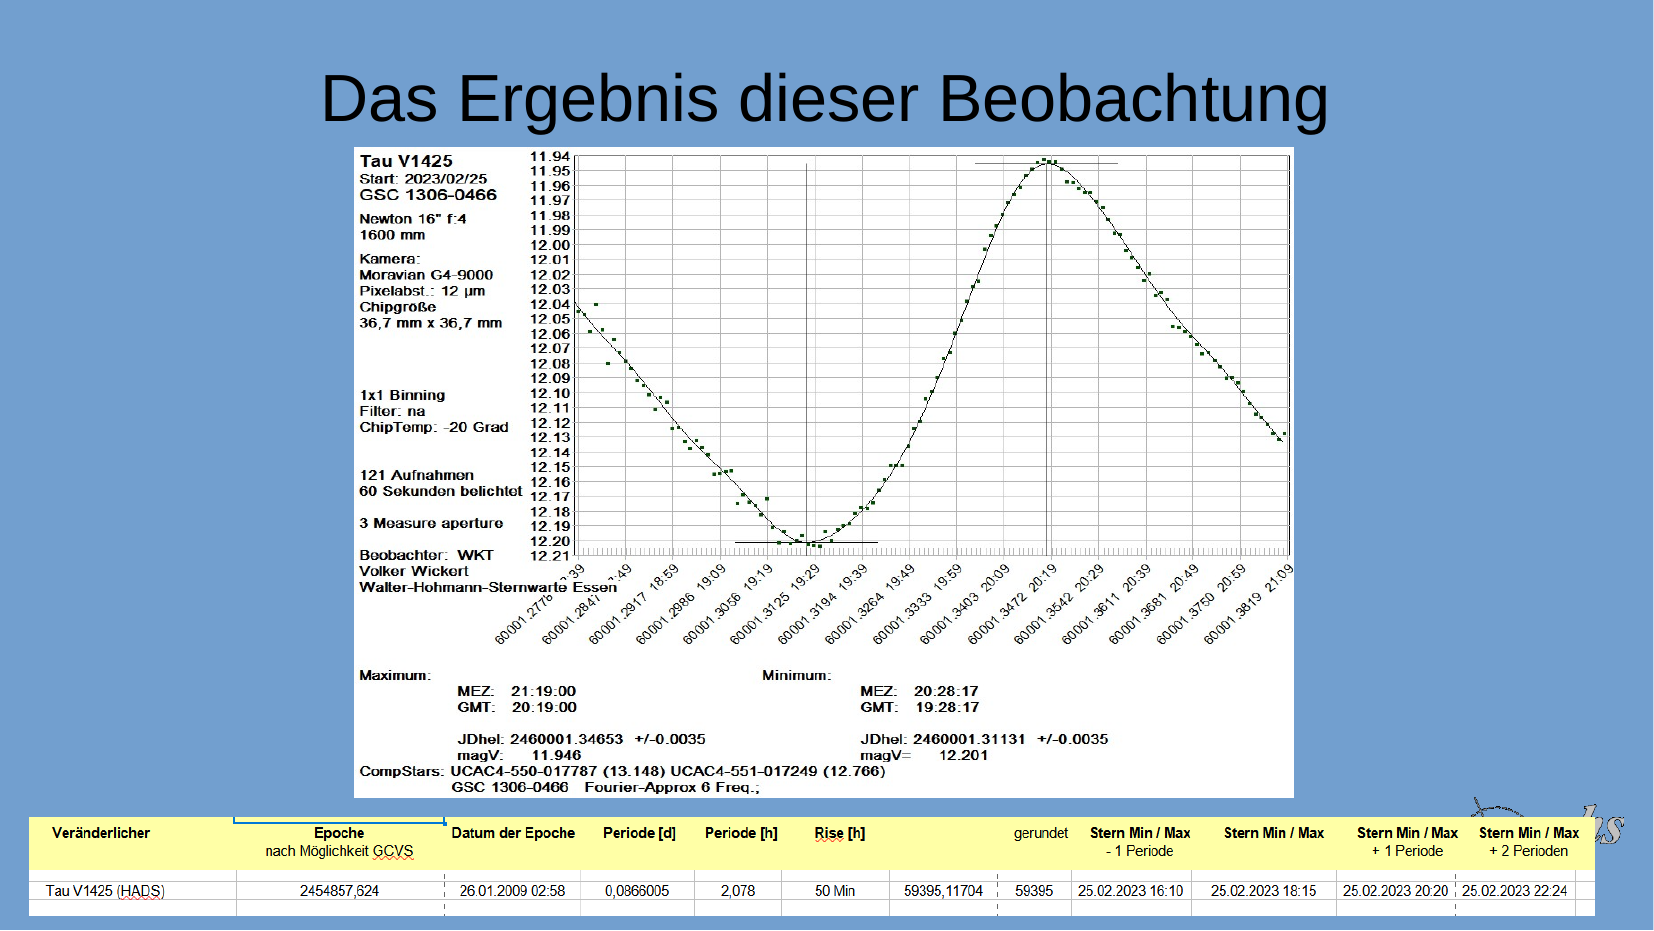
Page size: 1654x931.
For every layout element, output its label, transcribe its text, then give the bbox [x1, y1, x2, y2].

text_box Das Ergebnis dieser Beobachtung [29, 11, 1622, 237]
picture [354, 147, 1294, 798]
picture [29, 797, 1624, 916]
